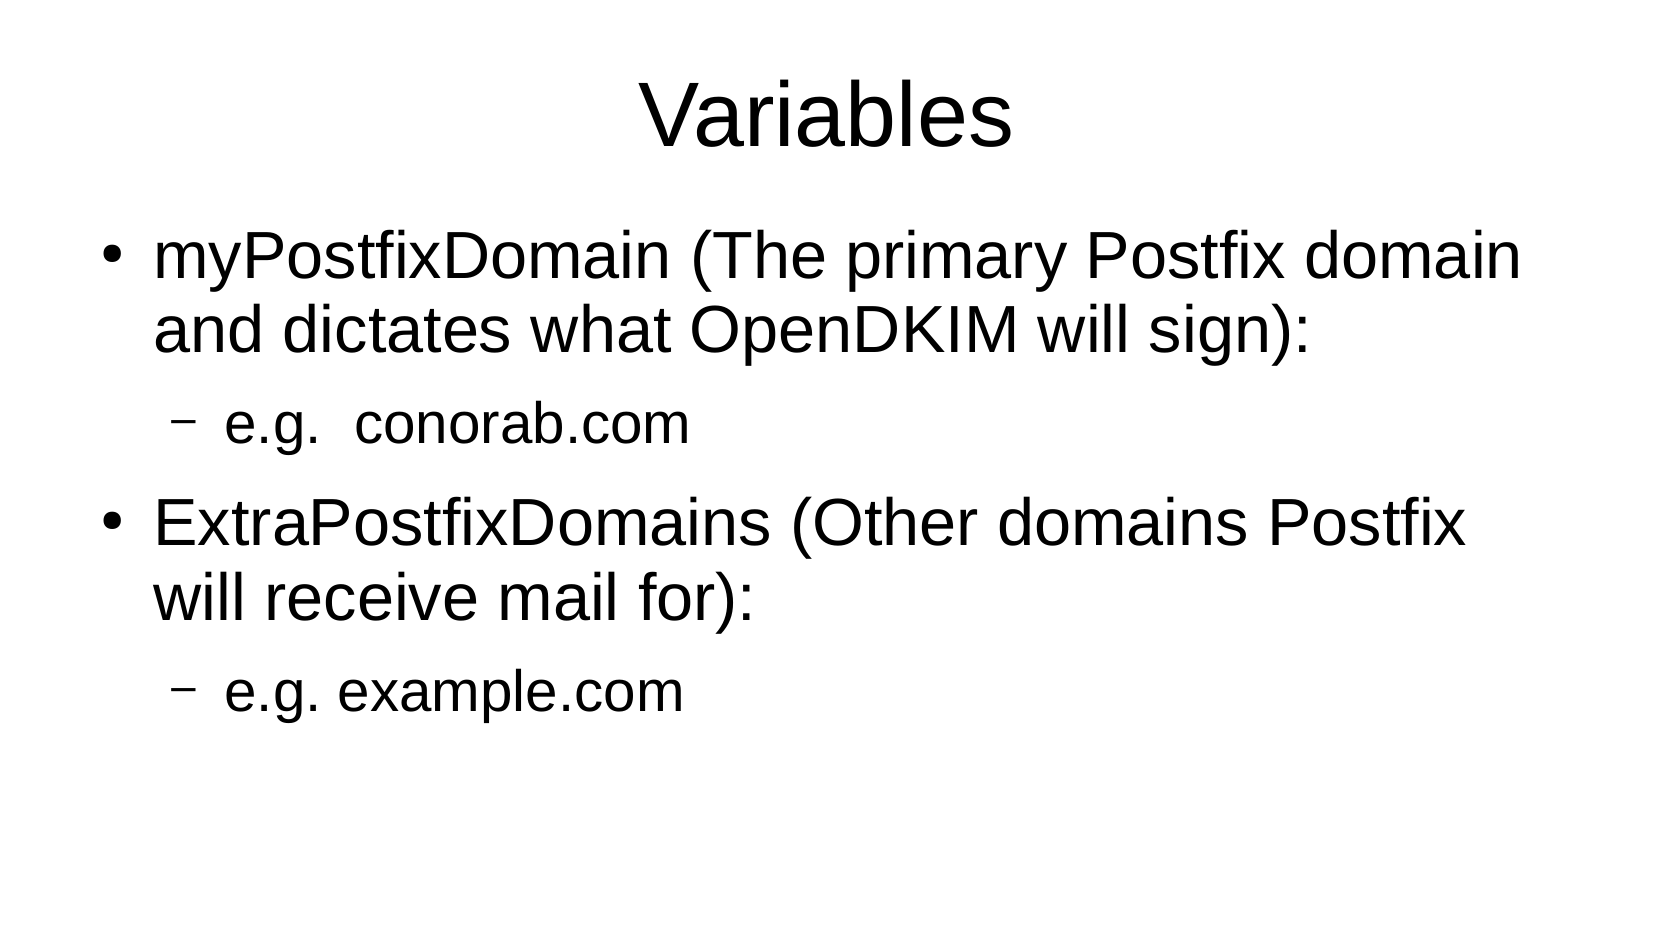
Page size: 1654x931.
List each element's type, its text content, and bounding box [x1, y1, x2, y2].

list myPostfixDomain (The primary Postfix domain and dictates what OpenDKIM will sign): e.g. conorab.com ExtraPostfixDomains (Other domains Postfix will receive mail for): e.g. example.com [82, 217, 1571, 758]
title Variables [82, 37, 1571, 193]
